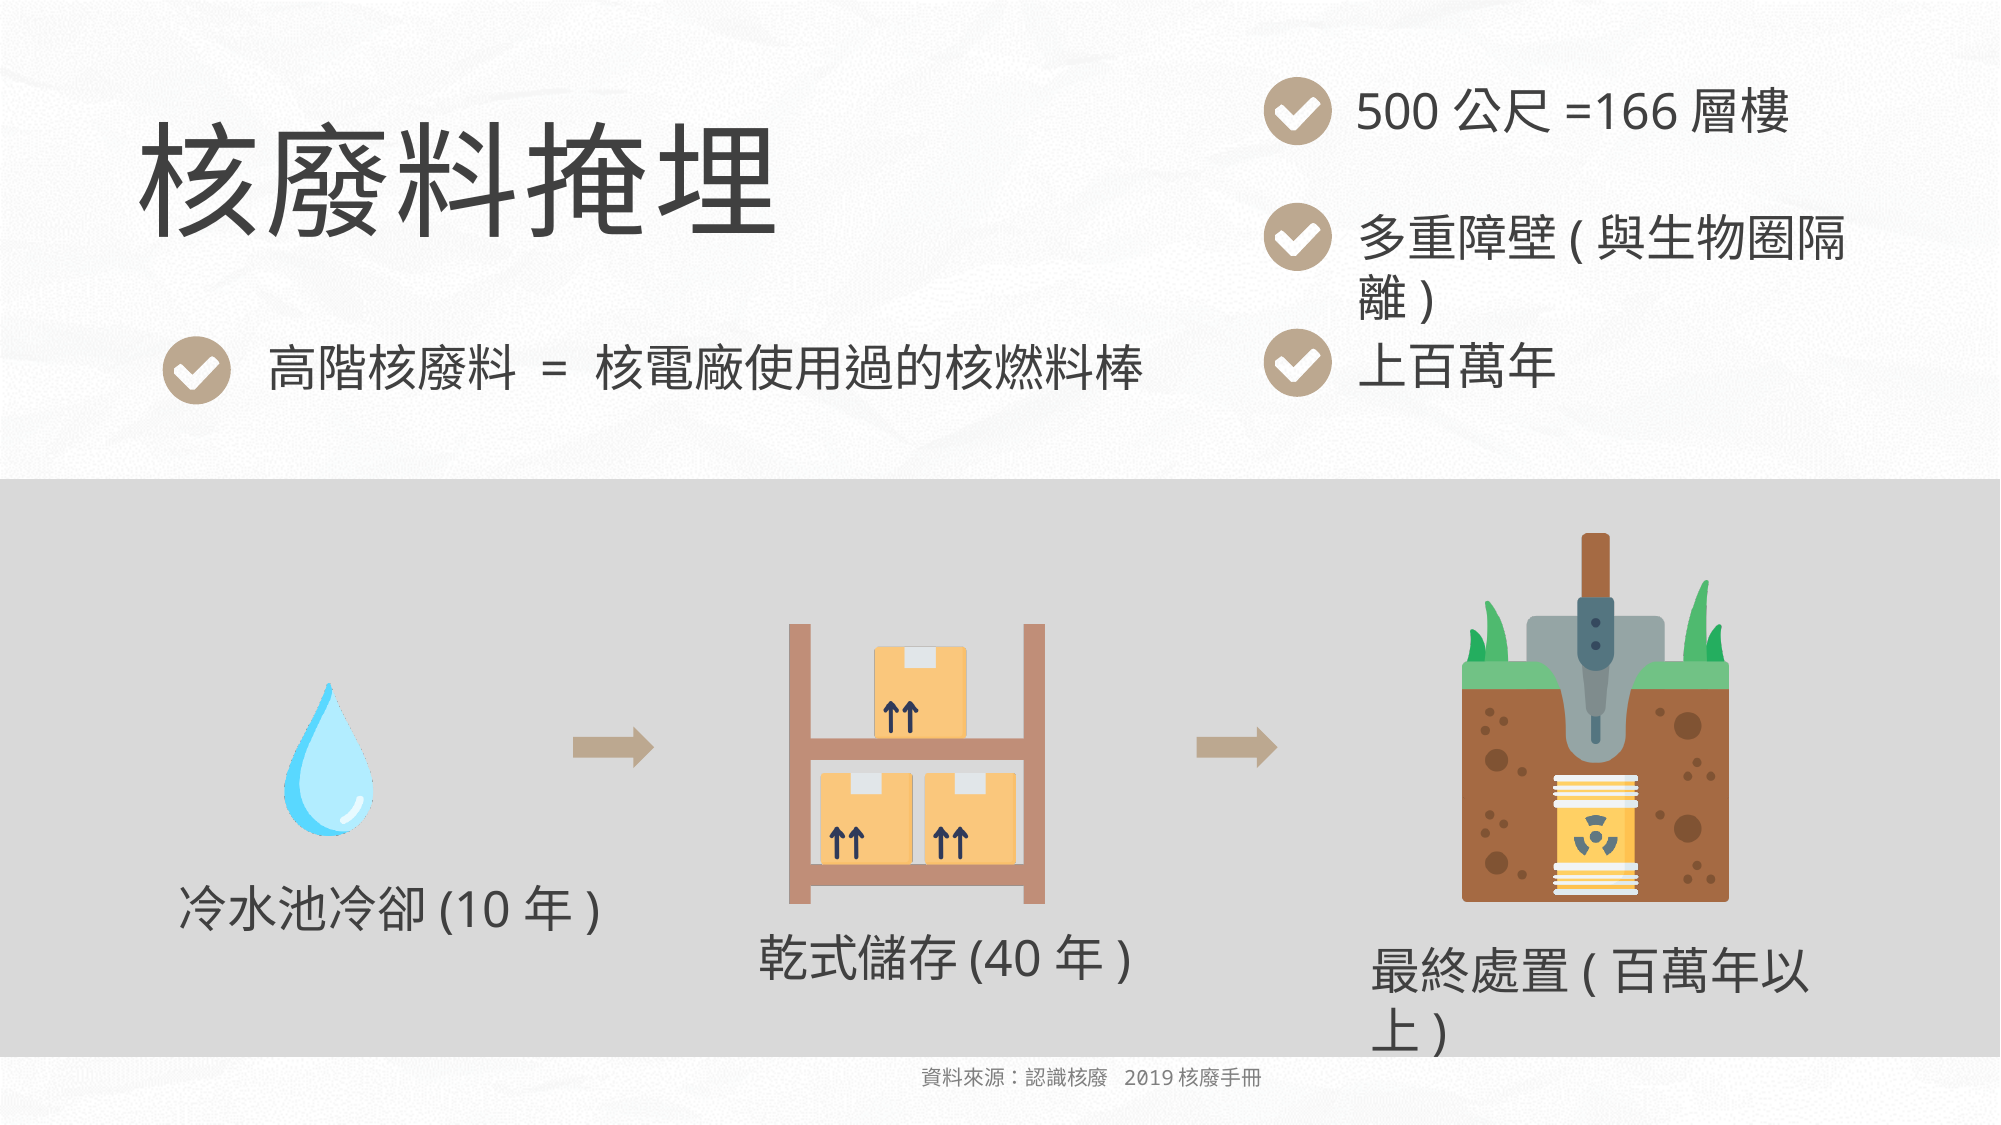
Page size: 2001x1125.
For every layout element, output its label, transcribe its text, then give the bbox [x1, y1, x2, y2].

text_box 資料來源：認識核廢 2019核廢手冊 [906, 1057, 1988, 1098]
text_box 核廢料掩埋 [125, 97, 1037, 258]
text_box 冷水池冷卻(10年) [162, 870, 655, 947]
text_box 上百萬年 [1342, 326, 1835, 403]
picture [252, 683, 405, 836]
picture [1462, 533, 1729, 902]
text_box 高階核廢料 = 核電廠使用過的核燃料棒 [252, 328, 1197, 405]
text_box [1263, 328, 1332, 397]
picture [777, 624, 1057, 905]
text_box [1263, 77, 1332, 146]
text_box 多重障壁(與生物圈隔離) [1342, 199, 1916, 275]
text_box [162, 336, 231, 405]
text_box [0, 479, 2000, 1057]
text_box 乾式儲存(40年) [743, 918, 1193, 995]
text_box [1263, 202, 1332, 271]
text_box 500公尺=166層樓 [1340, 71, 1837, 148]
text_box 最終處置(百萬年以上) [1355, 931, 1894, 1008]
